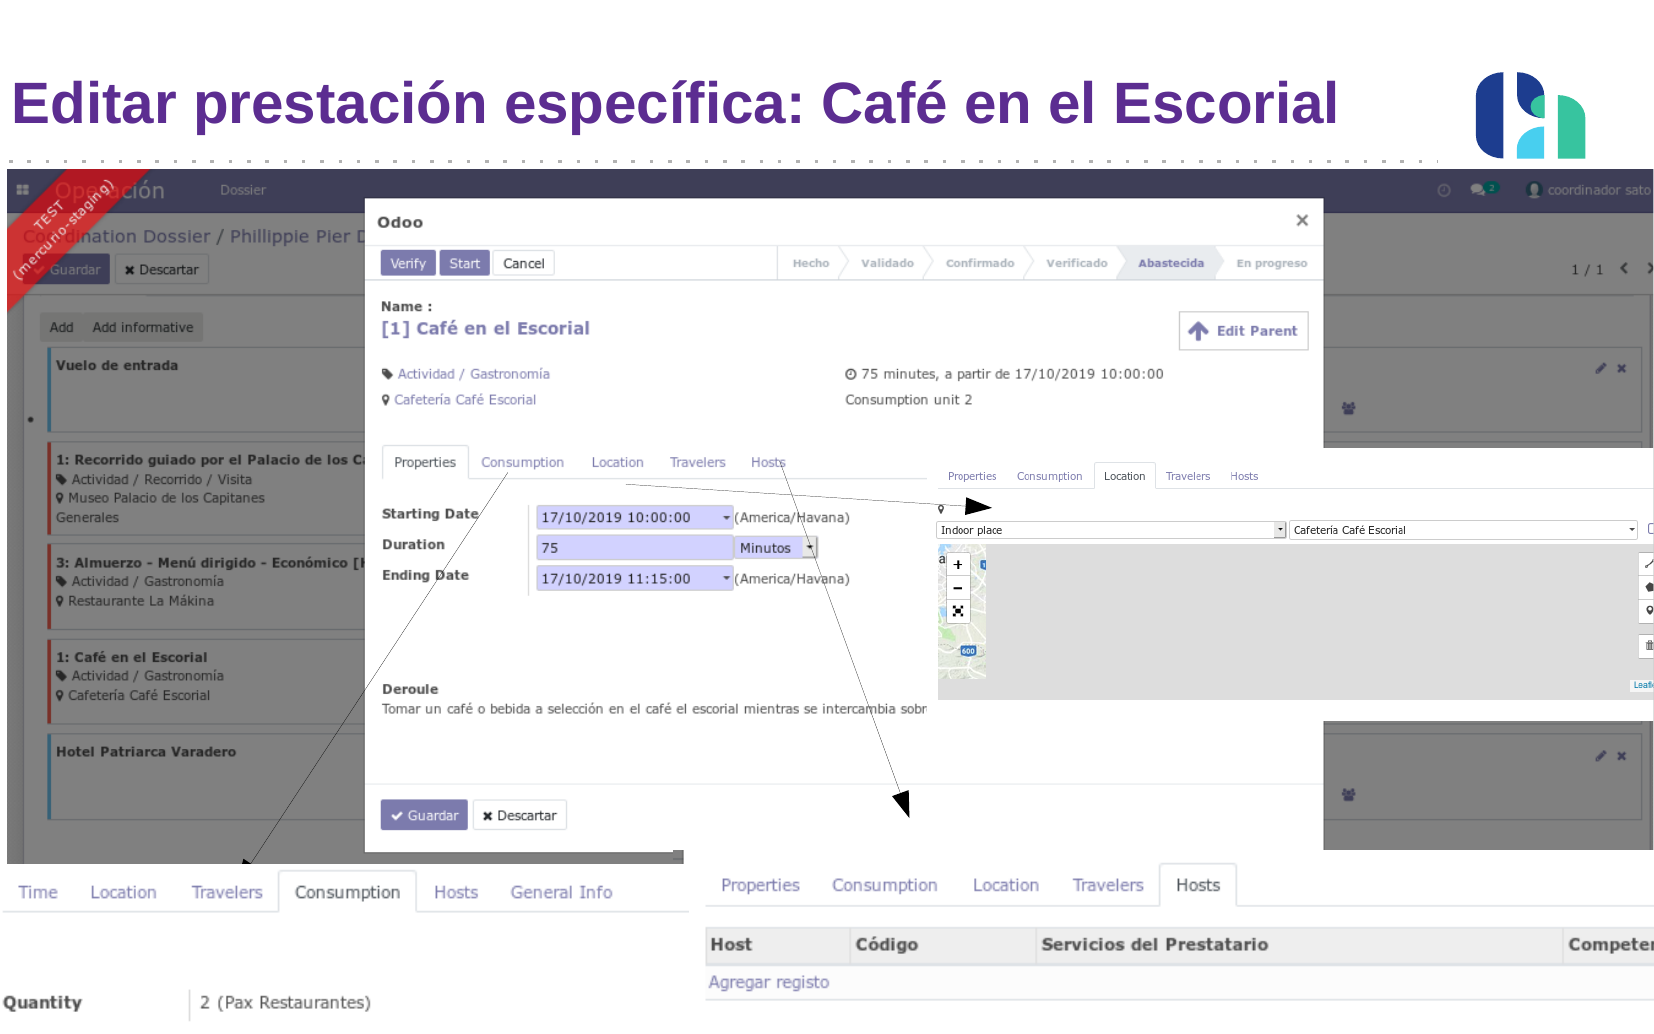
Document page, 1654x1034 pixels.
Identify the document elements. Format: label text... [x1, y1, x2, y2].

picture [1506, 72, 1586, 159]
text_box Editar prestación específica: Café en el Escorial [11, 70, 1506, 169]
picture [0, 169, 1654, 1034]
